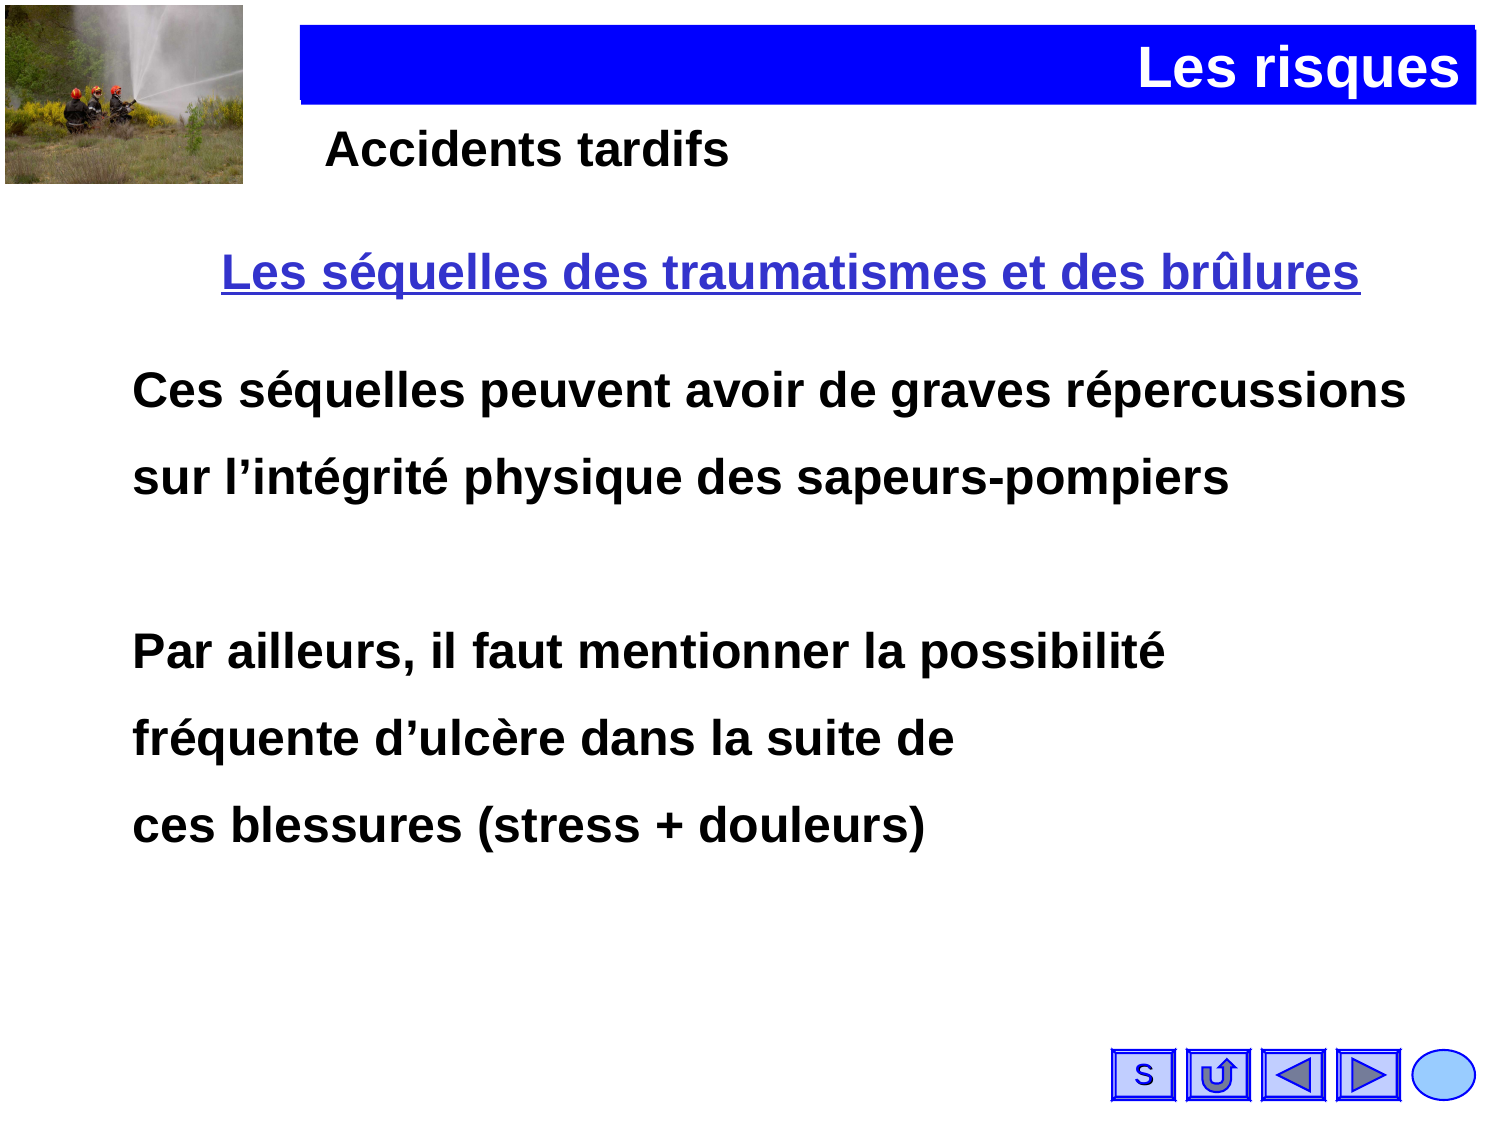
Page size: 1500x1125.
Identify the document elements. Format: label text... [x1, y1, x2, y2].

text_box [1412, 1049, 1476, 1101]
text_box Les risques [301, 29, 1477, 105]
text_box Les séquelles des traumatismes et des brûlures [206, 236, 1376, 308]
text_box Ces séquelles peuvent avoir de graves répercussions sur l’intégrité physique des sapeurs-pompiers Par ailleurs, il faut mentionner la possibilité fréquente d’ulcère dans la suite de ces blessures (stress + douleurs) [118, 354, 1437, 861]
text_box Accidents tardifs [324, 120, 855, 178]
picture [5, 5, 243, 184]
